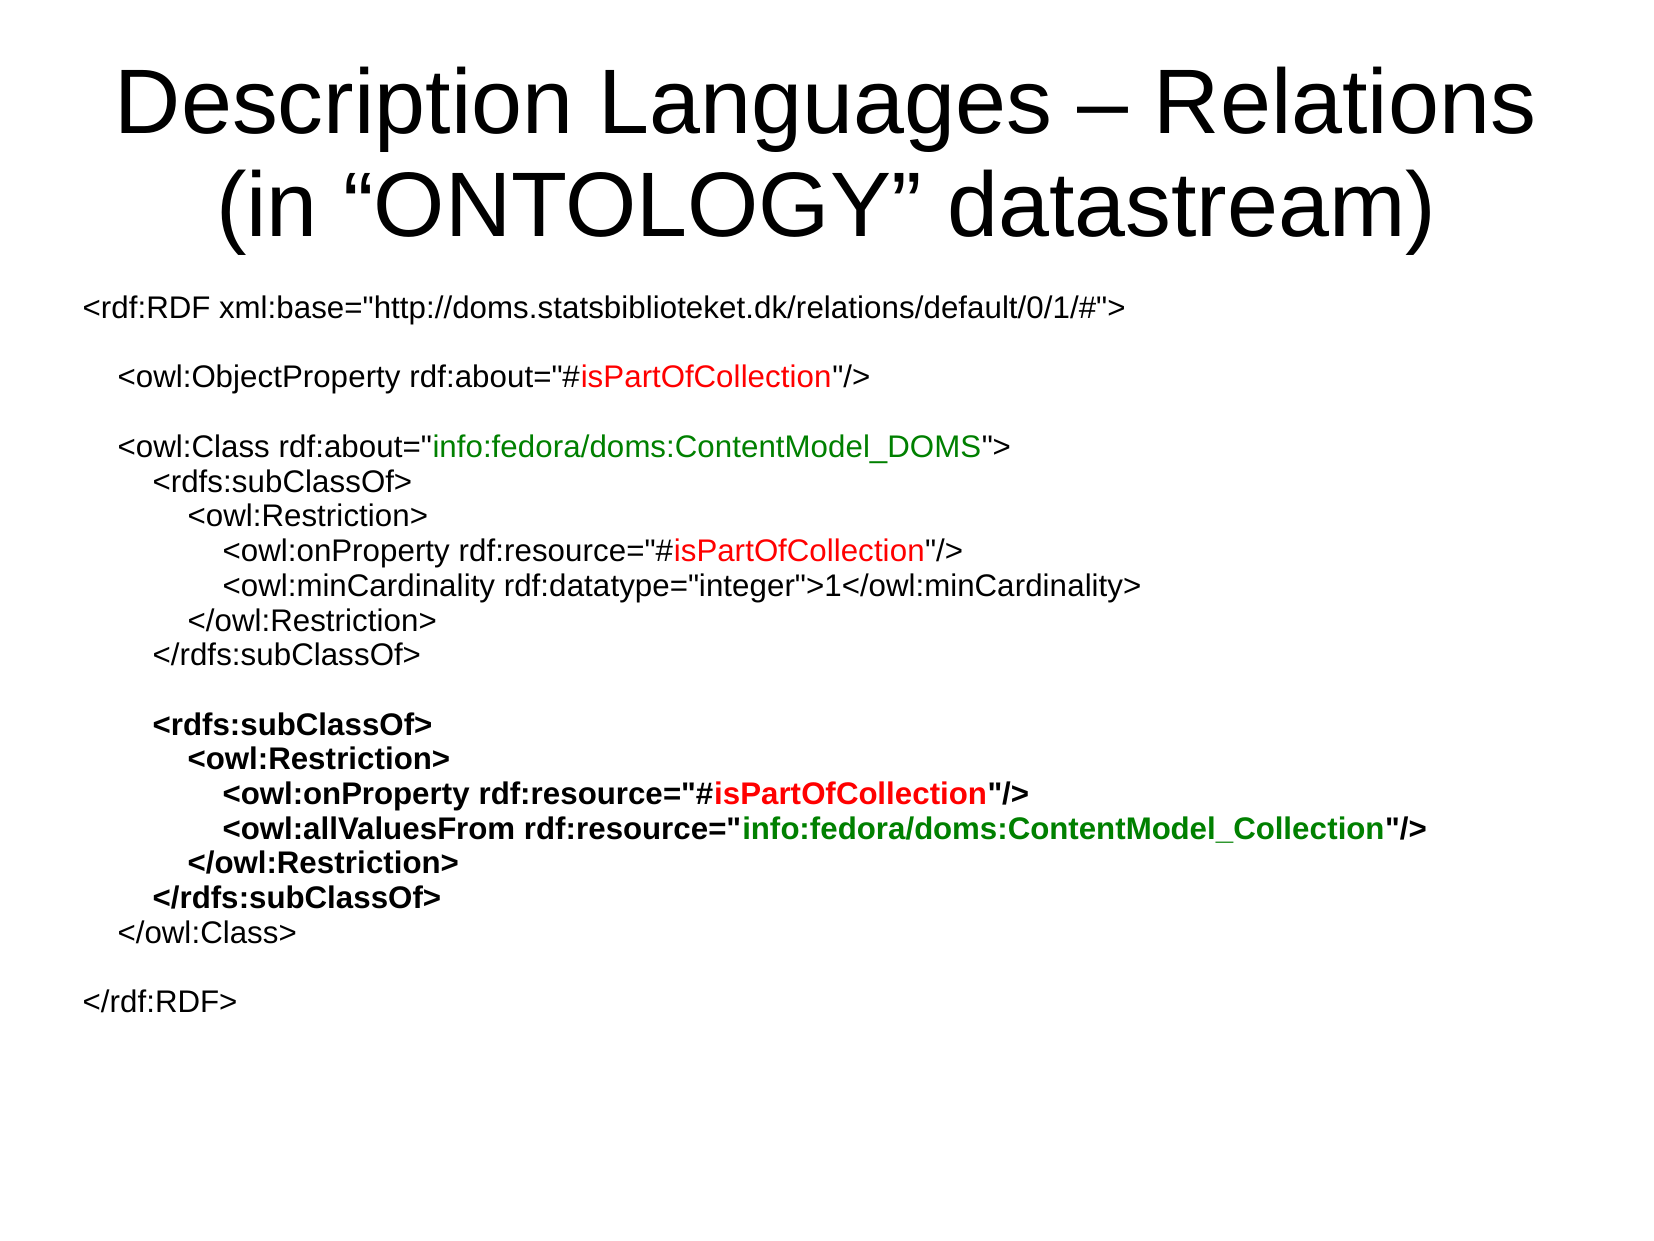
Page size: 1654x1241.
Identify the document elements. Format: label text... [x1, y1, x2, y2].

title Description Languages – Relations (in “ONTOLOGY” datastream) [82, 49, 1571, 257]
subtitle <rdf:RDF xml:base="http://doms.statsbiblioteket.dk/relations/default/0/1/#"> <owl:ObjectProperty rdf:about="#isPartOfCollection"/> <owl:Class rdf:about="info:fedora/doms:ContentModel_DOMS"> <rdfs:subClassOf> <owl:Restriction> <owl:onProperty rdf:resource="#isPartOfCollection"/> <owl:minCardinality rdf:datatype="integer">1</owl:minCardinality> </owl:Restriction> </rdfs:subClassOf> <rdfs:subClassOf> <owl:Restriction> <owl:onProperty rdf:resource="#isPartOfCollection"/> <owl:allValuesFrom rdf:resource="info:fedora/doms:ContentModel_Collection"/> </owl:Restriction> </rdfs:subClassOf> </owl:Class> </rdf:RDF> [82, 290, 1571, 1109]
